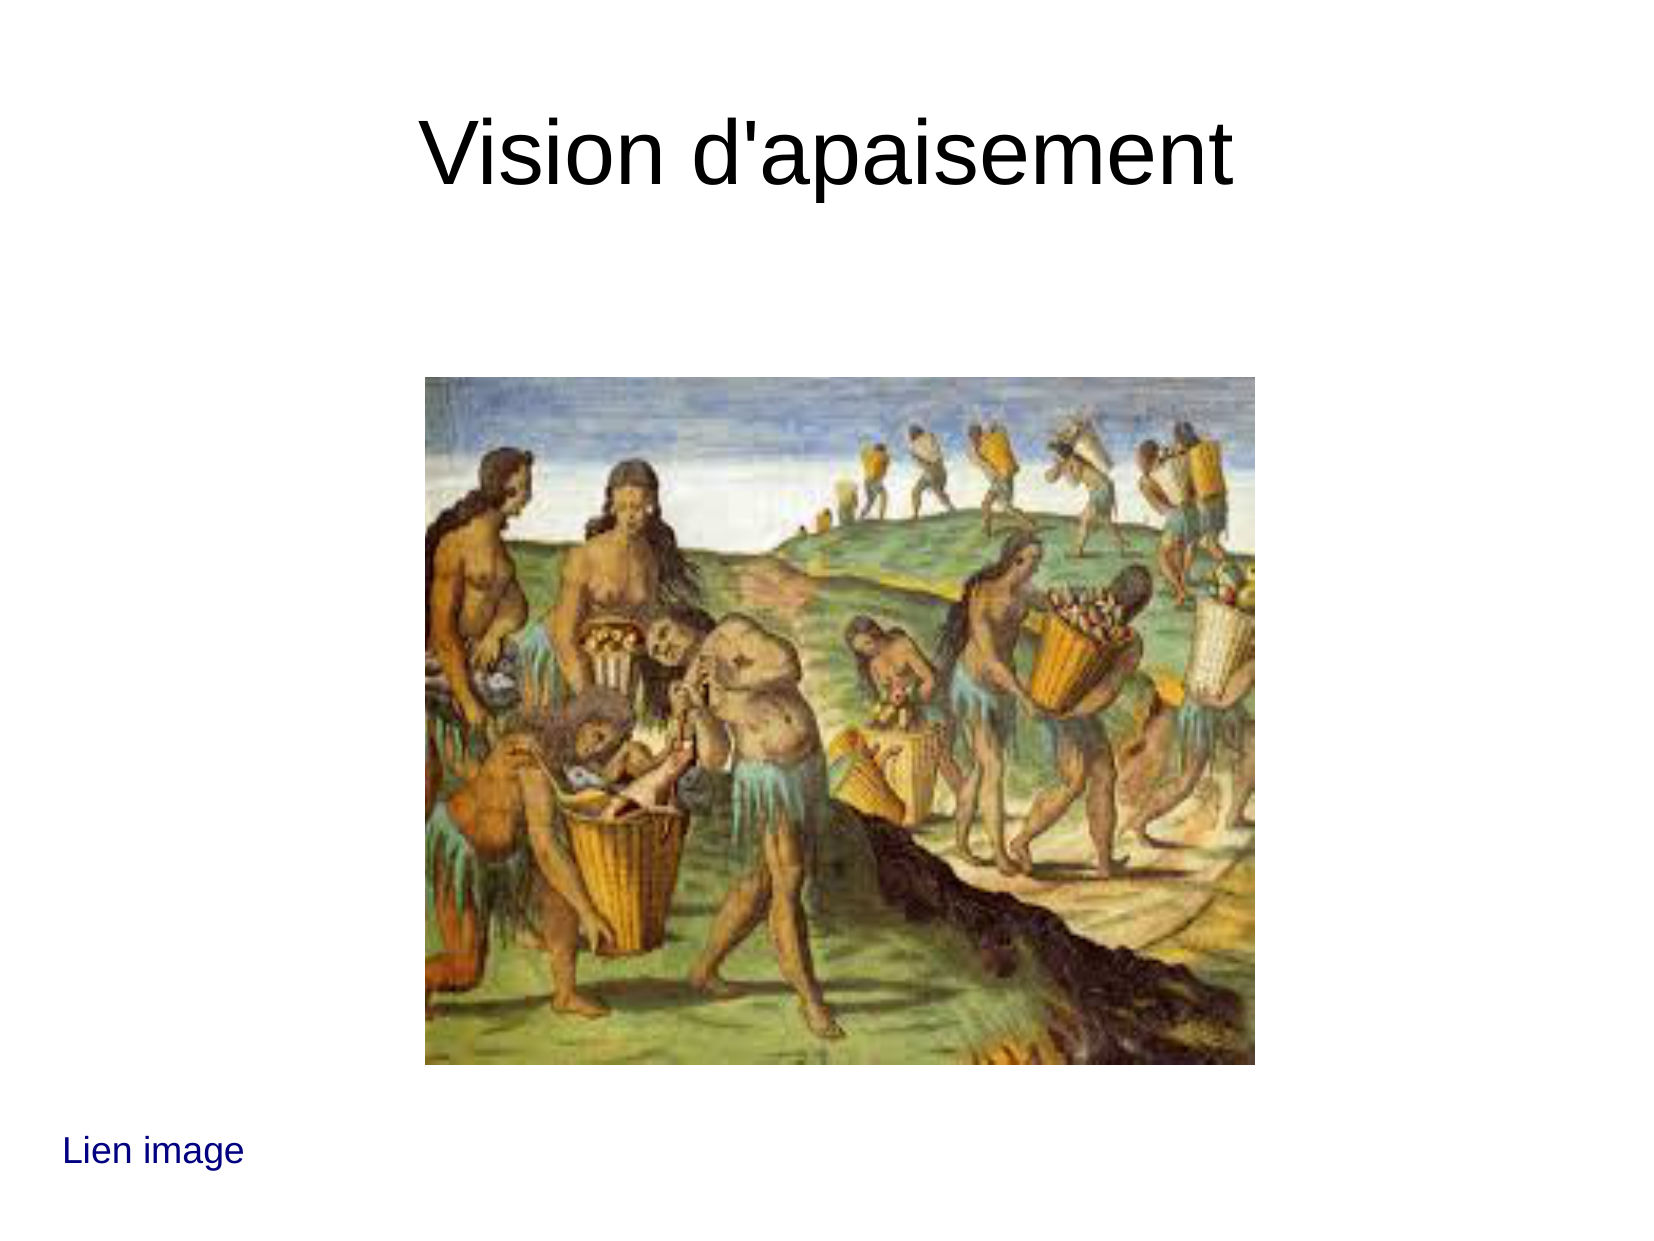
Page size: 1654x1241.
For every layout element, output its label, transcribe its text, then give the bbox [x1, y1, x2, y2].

picture [425, 377, 1255, 1065]
text_box Lien image [47, 1122, 875, 1179]
title Vision d'apaisement [82, 49, 1571, 257]
